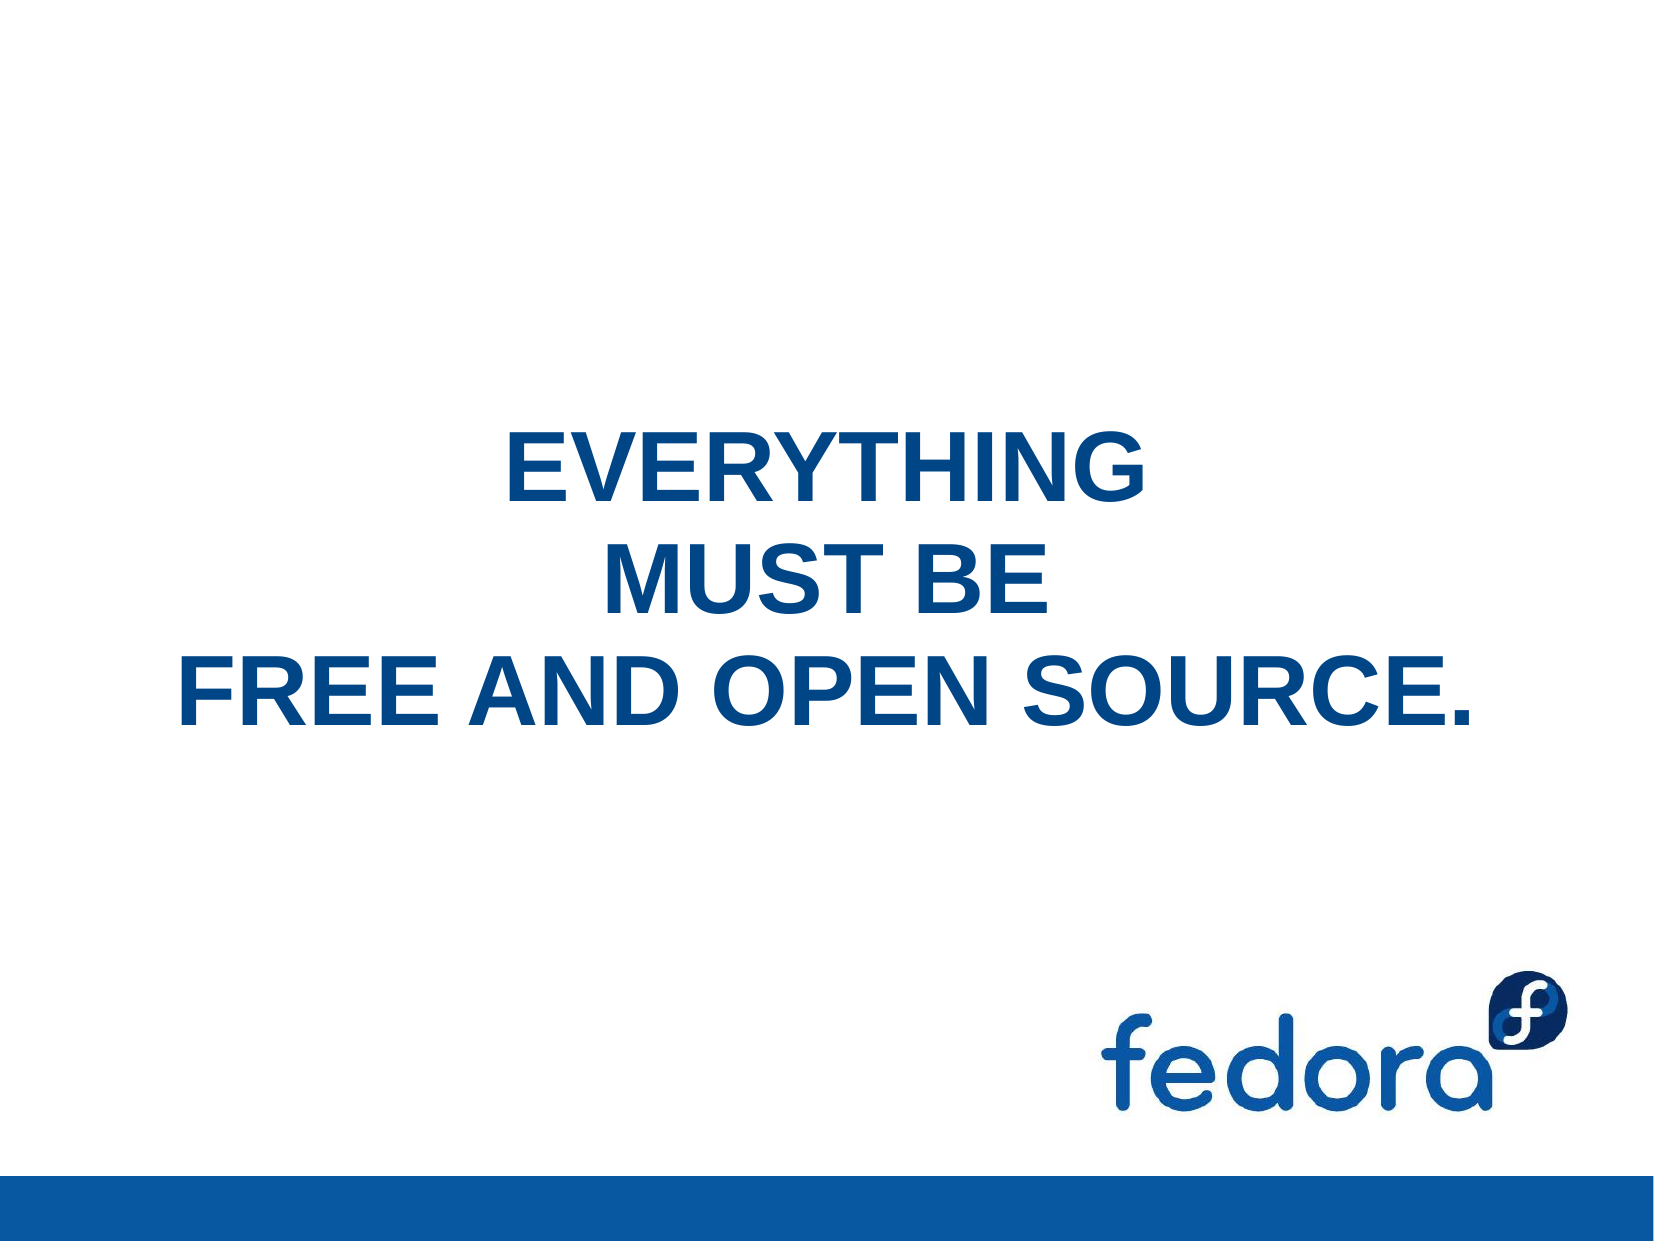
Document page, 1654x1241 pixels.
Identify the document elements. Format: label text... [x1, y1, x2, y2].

picture [0, 1176, 1654, 1241]
title EVERYTHING MUST BE FREE AND OPEN SOURCE. [82, 56, 1571, 1102]
picture [1087, 958, 1576, 1125]
